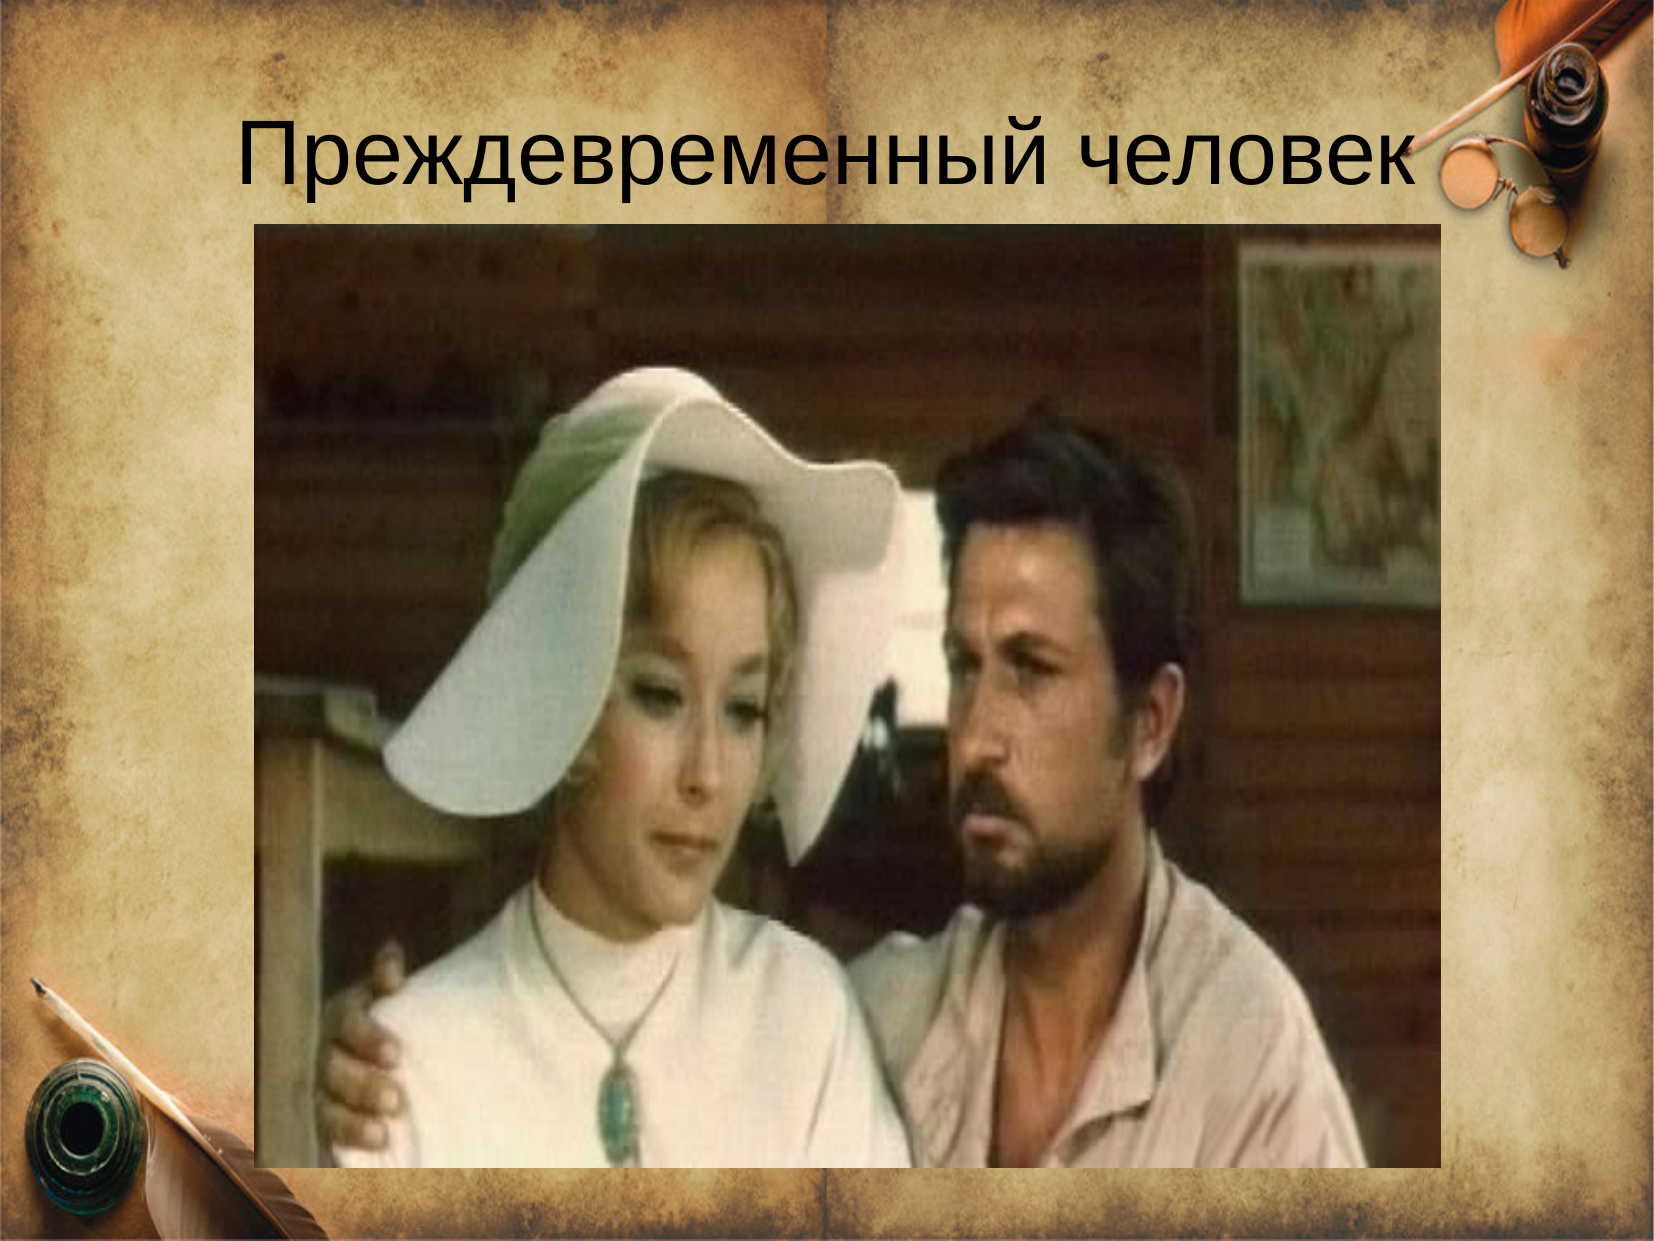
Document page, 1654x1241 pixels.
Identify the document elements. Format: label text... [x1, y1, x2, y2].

picture [0, 0, 1654, 1241]
title Преждевременный человек [82, 49, 1571, 257]
